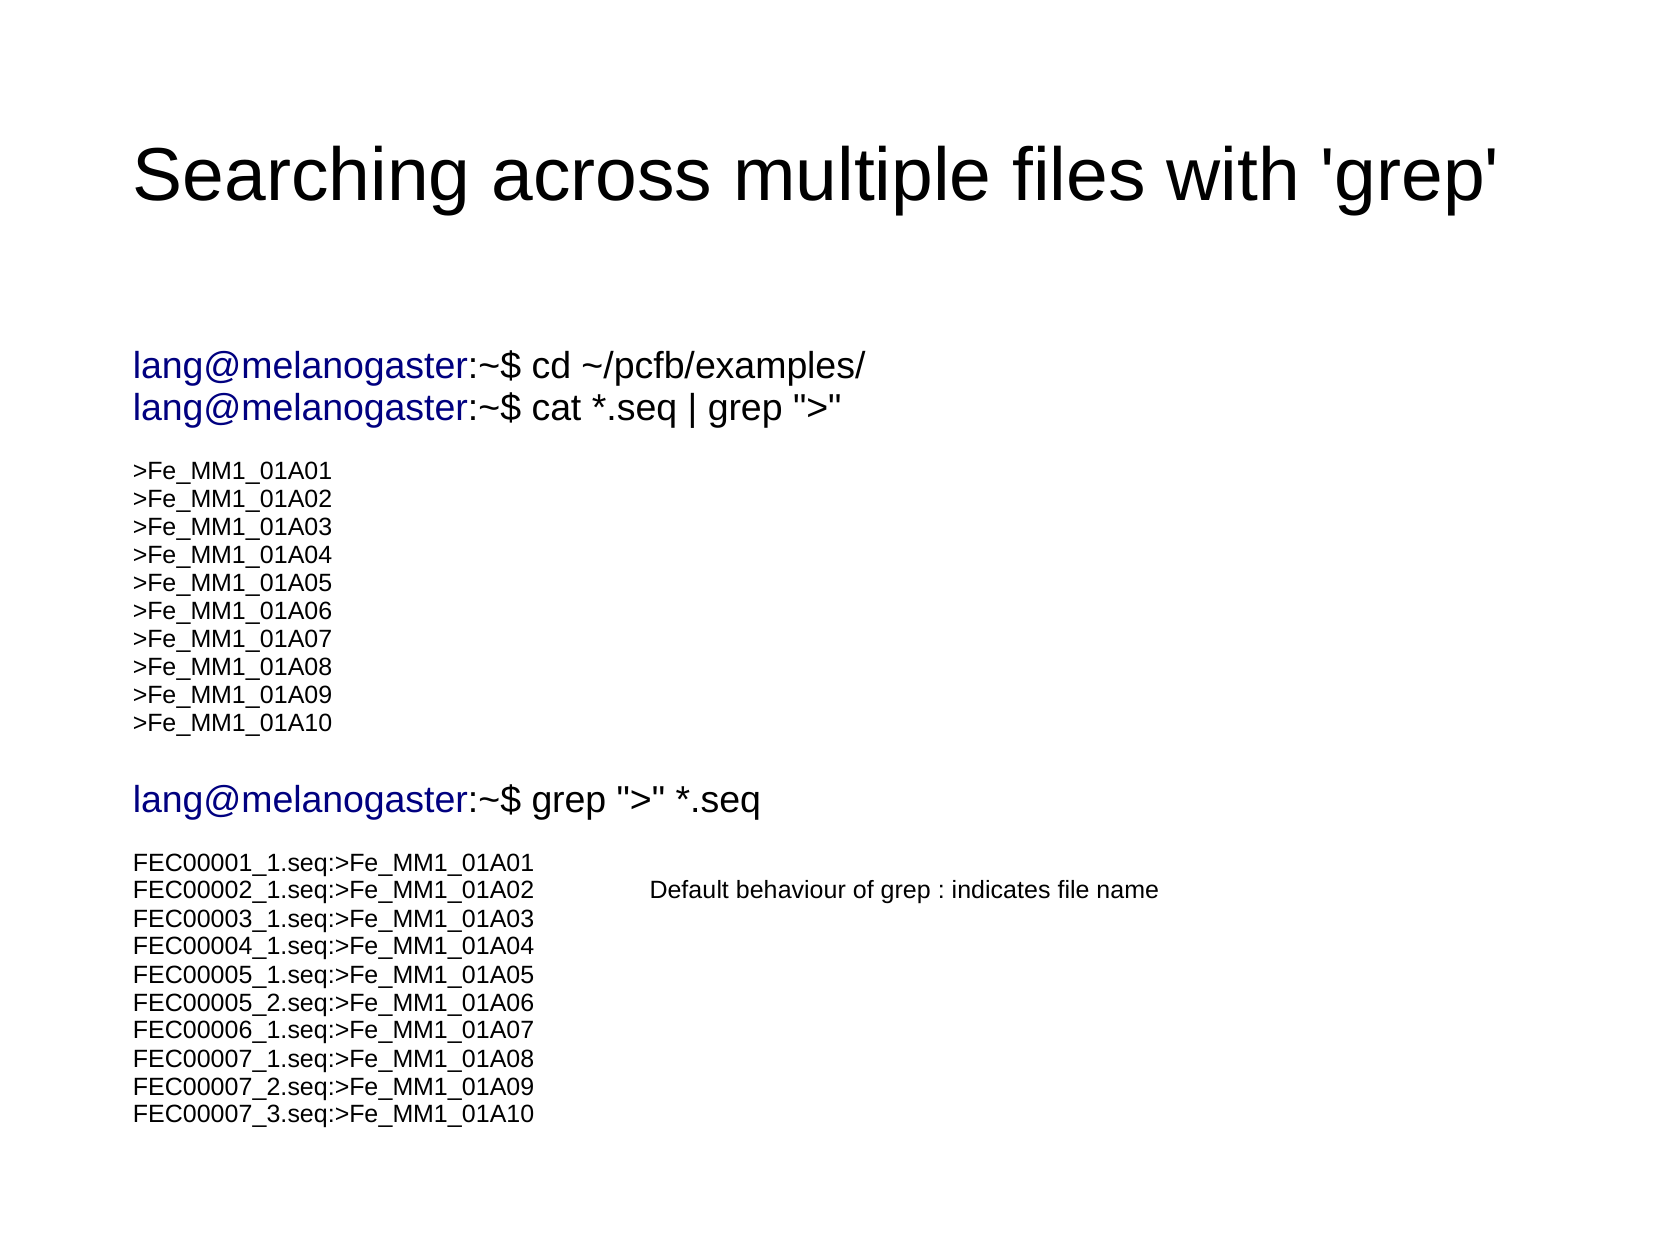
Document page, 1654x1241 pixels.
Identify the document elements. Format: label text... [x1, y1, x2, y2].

text_box Searching across multiple files with 'grep' lang@melanogaster:~$ cd ~/pcfb/examples/ lang@melanogaster:~$ cat *.seq | grep ">" >Fe_MM1_01A01 >Fe_MM1_01A02 >Fe_MM1_01A03 >Fe_MM1_01A04 >Fe_MM1_01A05 >Fe_MM1_01A06 >Fe_MM1_01A07 >Fe_MM1_01A08 >Fe_MM1_01A09 >Fe_MM1_01A10 lang@melanogaster:~$ grep ">" *.seq FEC00001_1.seq:>Fe_MM1_01A01 FEC00002_1.seq:>Fe_MM1_01A02 Default behaviour of grep : indicates file name FEC00003_1.seq:>Fe_MM1_01A03 FEC00004_1.seq:>Fe_MM1_01A04 FEC00005_1.seq:>Fe_MM1_01A05 FEC00005_2.seq:>Fe_MM1_01A06 FEC00006_1.seq:>Fe_MM1_01A07 FEC00007_1.seq:>Fe_MM1_01A08 FEC00007_2.seq:>Fe_MM1_01A09 FEC00007_3.seq:>Fe_MM1_01A10 [118, 118, 1625, 1136]
